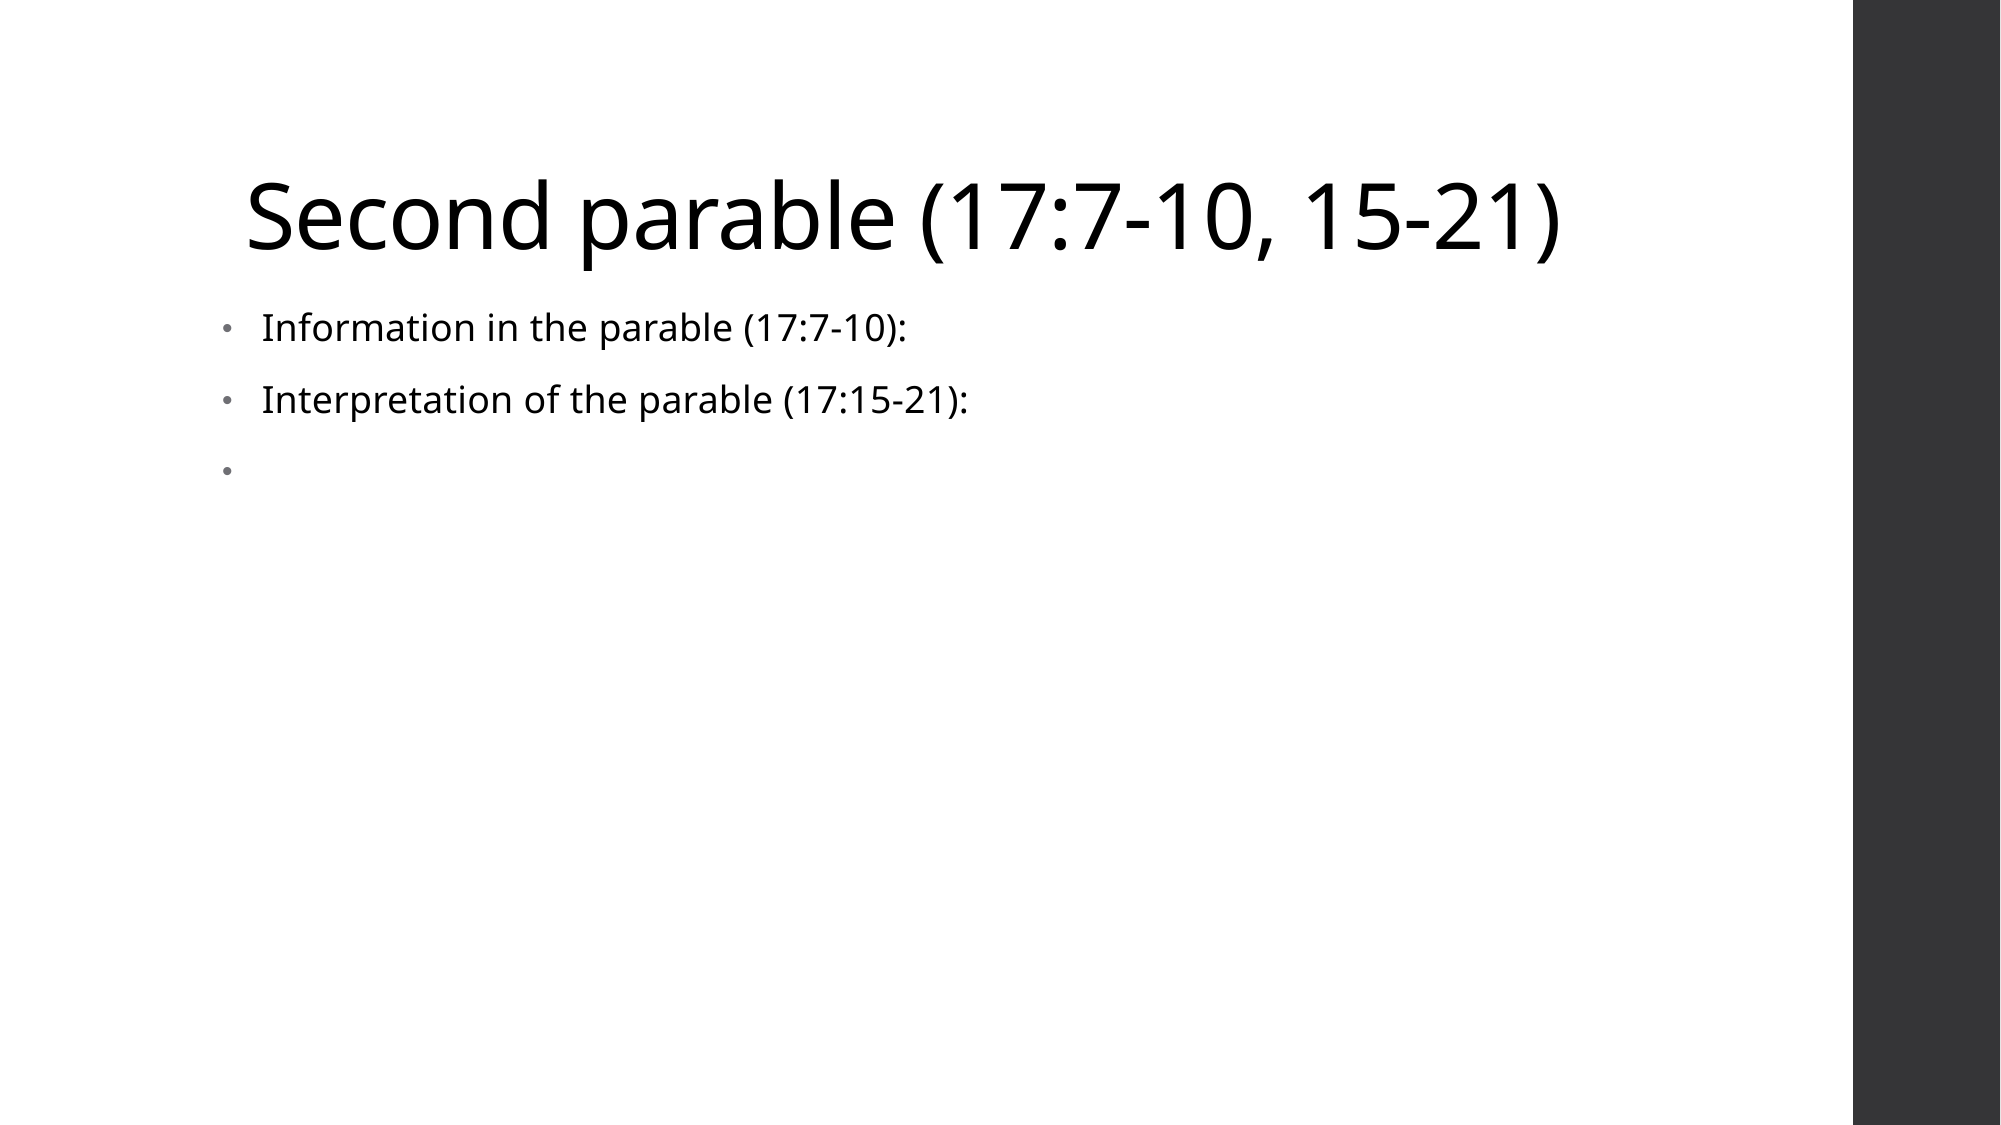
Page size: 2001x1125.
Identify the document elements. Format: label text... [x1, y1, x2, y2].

title Second parable (17:7-10, 15-21) [206, 60, 1797, 278]
list Information in the parable (17:7-10): Interpretation of the parable (17:15-21): [206, 299, 1617, 1014]
